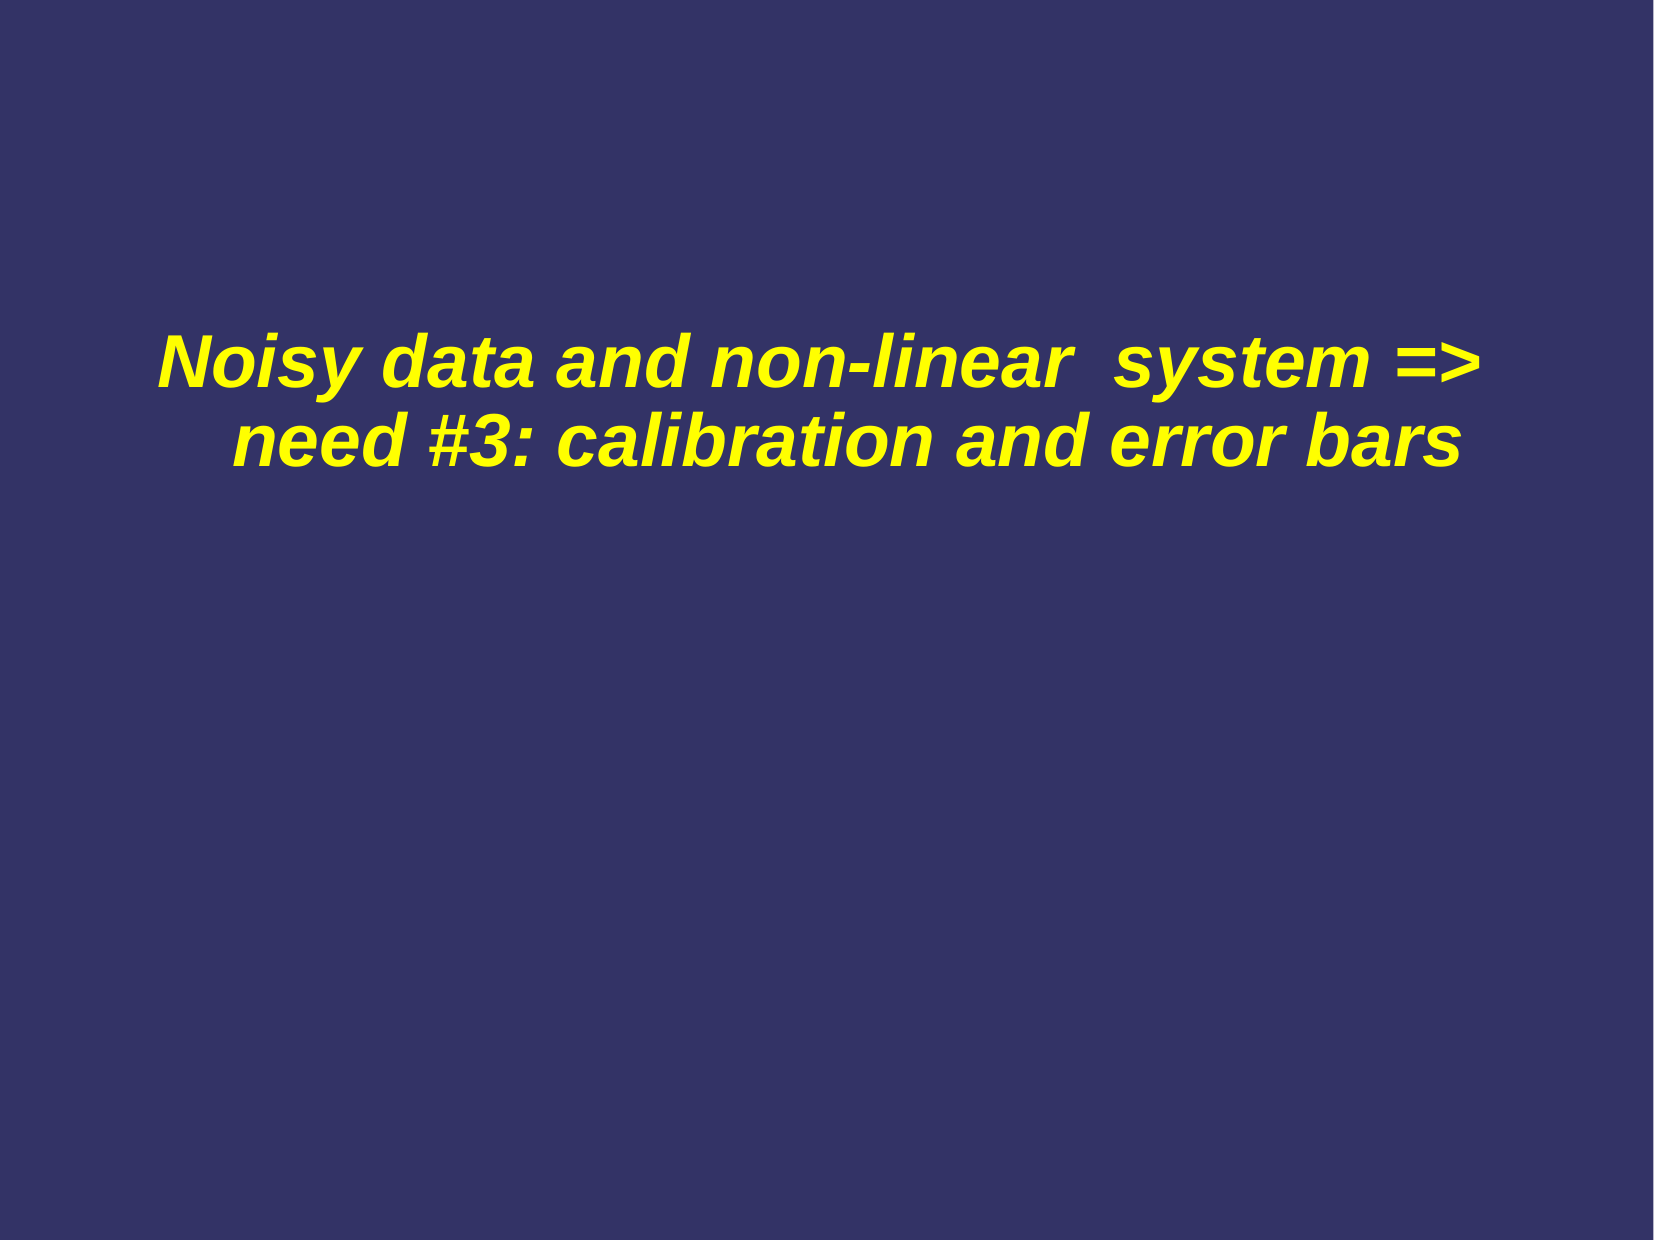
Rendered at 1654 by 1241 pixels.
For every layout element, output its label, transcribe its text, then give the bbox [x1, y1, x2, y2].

title Noisy data and non-linear system => need #3: calibration and error bars [113, 294, 1526, 513]
